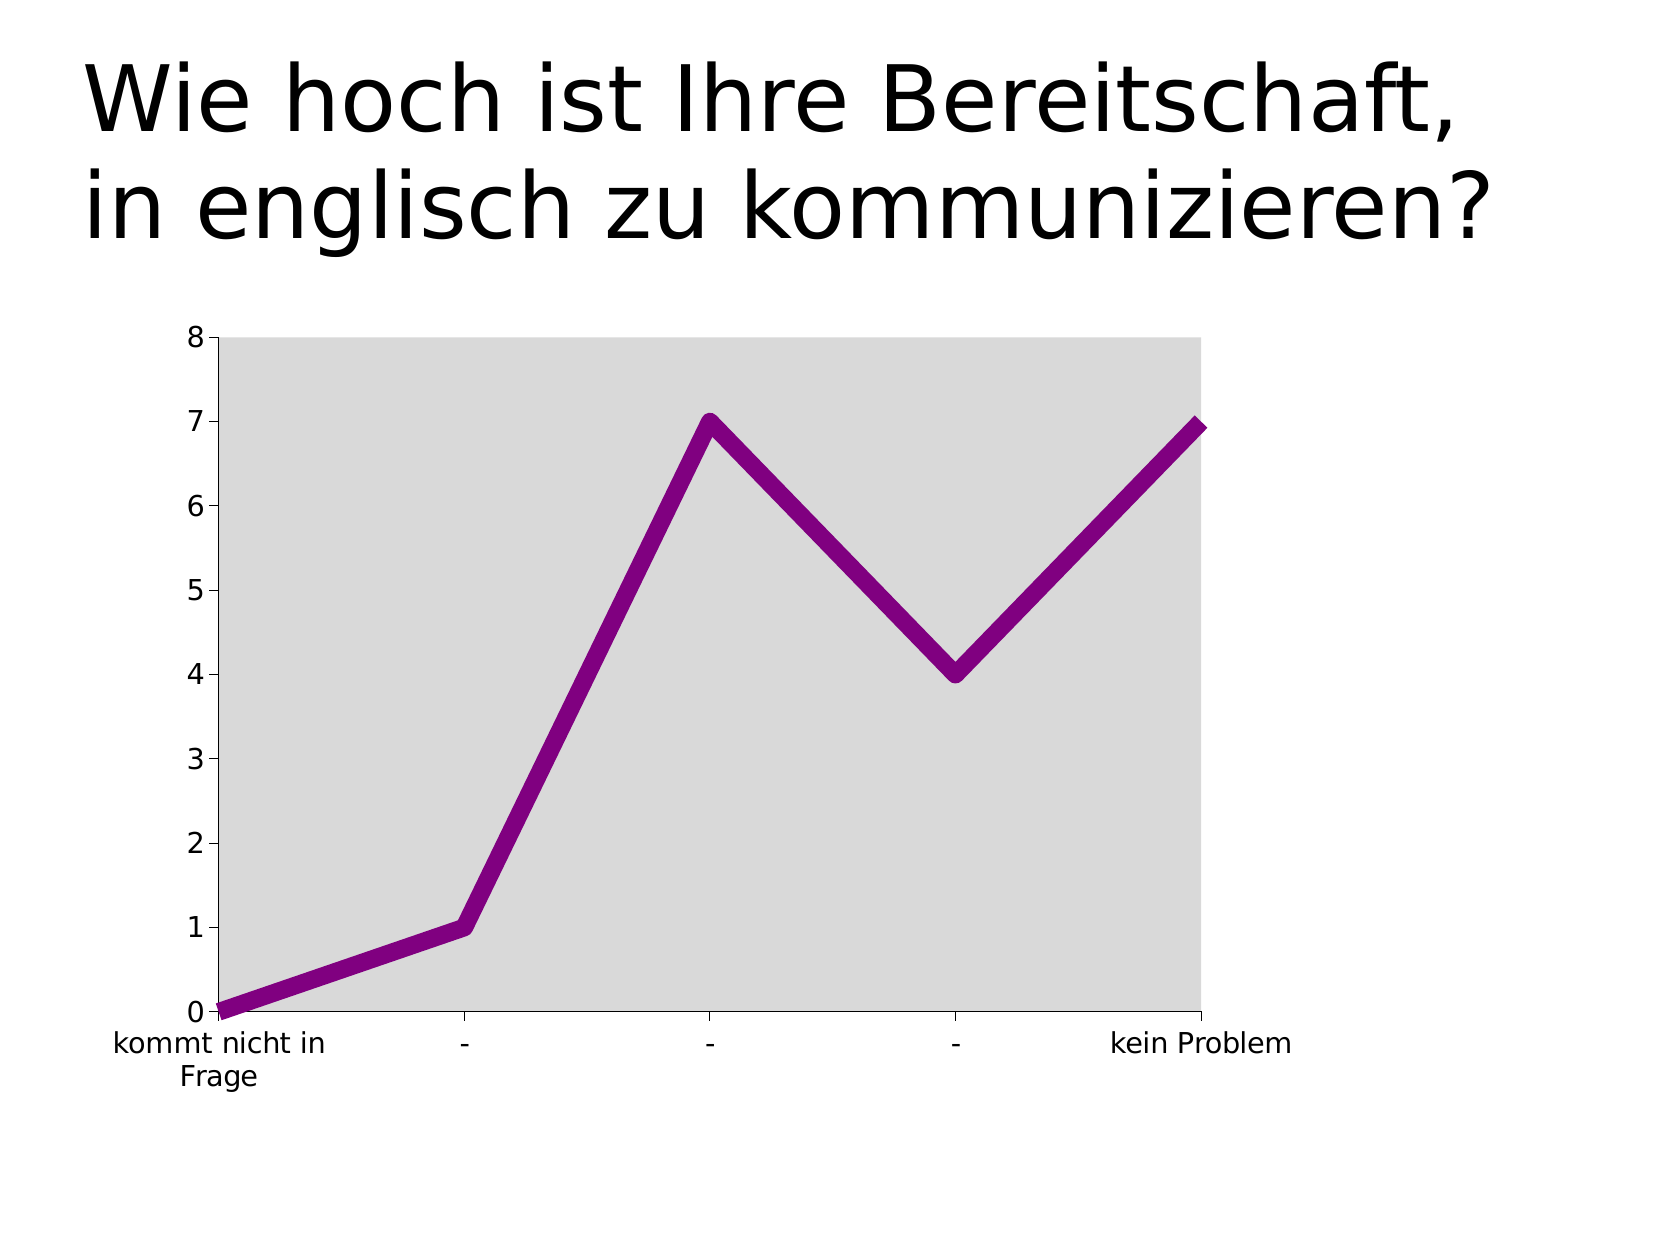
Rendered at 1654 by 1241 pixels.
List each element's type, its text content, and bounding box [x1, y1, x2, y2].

chart [82, 290, 1571, 1109]
title Wie hoch ist Ihre Bereitschaft, in englisch zu kommunizieren? [82, 45, 1571, 261]
